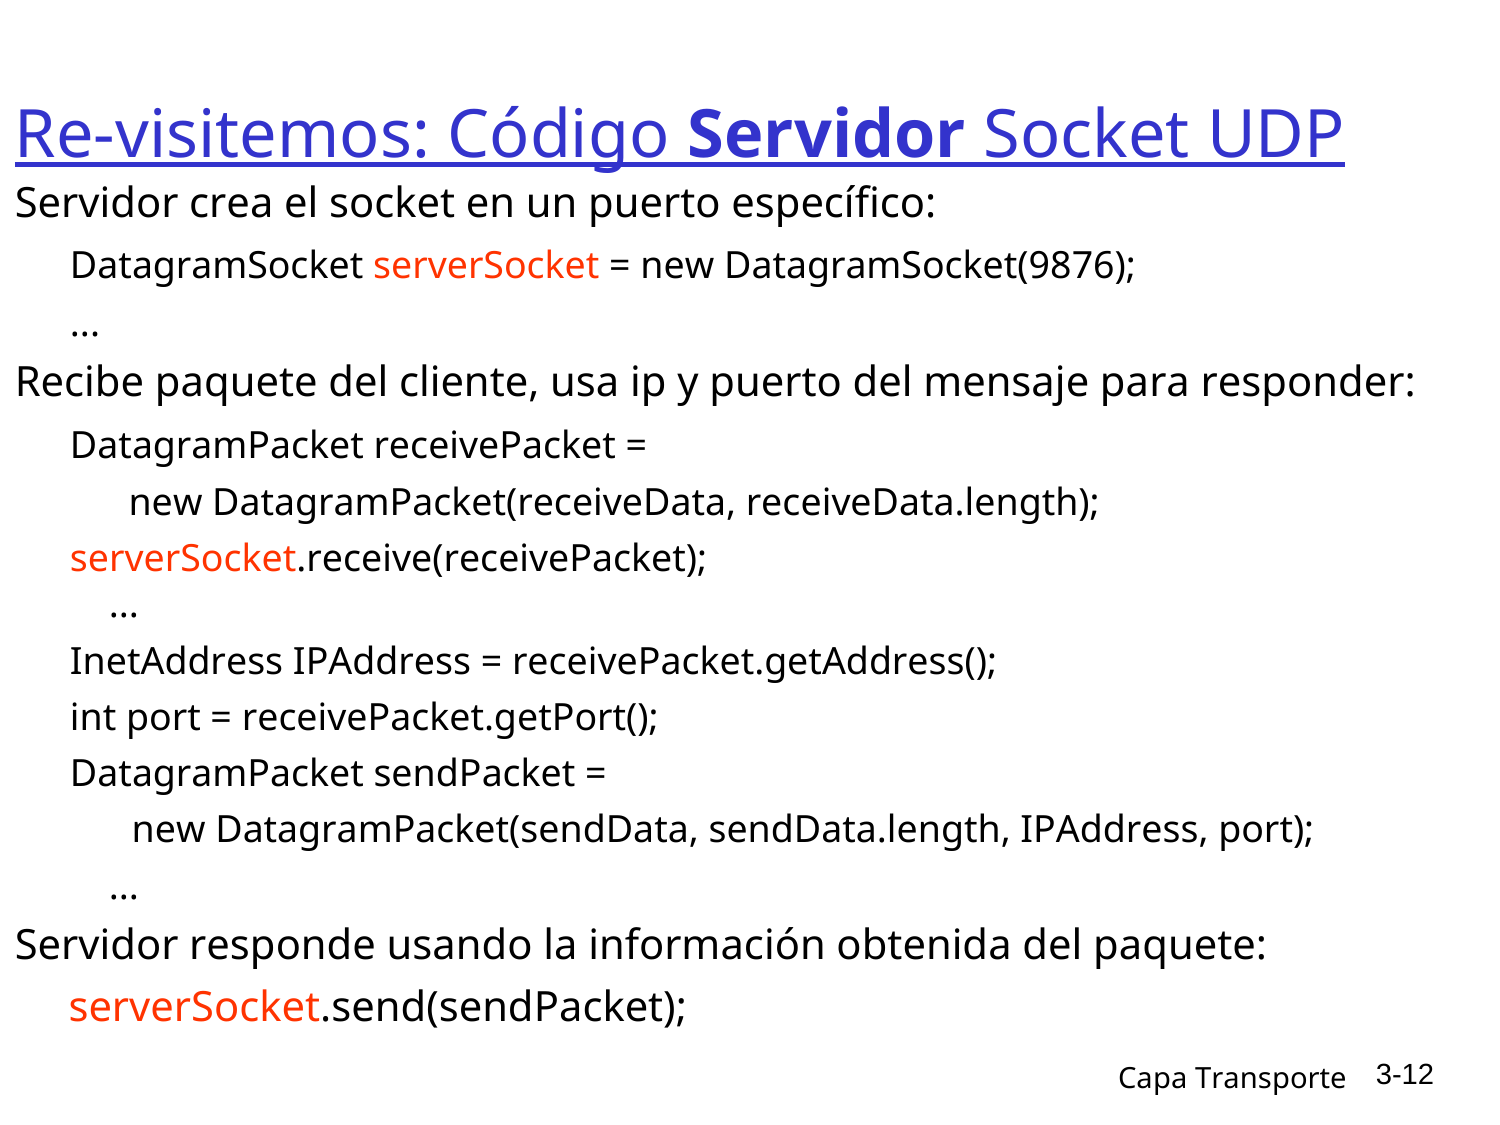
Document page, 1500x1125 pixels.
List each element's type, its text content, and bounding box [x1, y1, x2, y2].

title Re-visitemos: Código Servidor Socket UDP [0, 37, 1500, 168]
list Servidor crea el socket en un puerto específico: DatagramSocket serverSocket = new DatagramSocket(9876); ... Recibe paquete del cliente, usa ip y puerto del mensaje para responder: DatagramPacket receivePacket = new DatagramPacket(receiveData, receiveData.length); serverSocket.receive(receivePacket); ... InetAddress IPAddress = receivePacket.getAddress(); int port = receivePacket.getPort(); DatagramPacket sendPacket = new DatagramPacket(sendData, sendData.length, IPAddress, port); ... Servidor responde usando la información obtenida del paquete: serverSocket.send(sendPacket); [0, 168, 1500, 1125]
